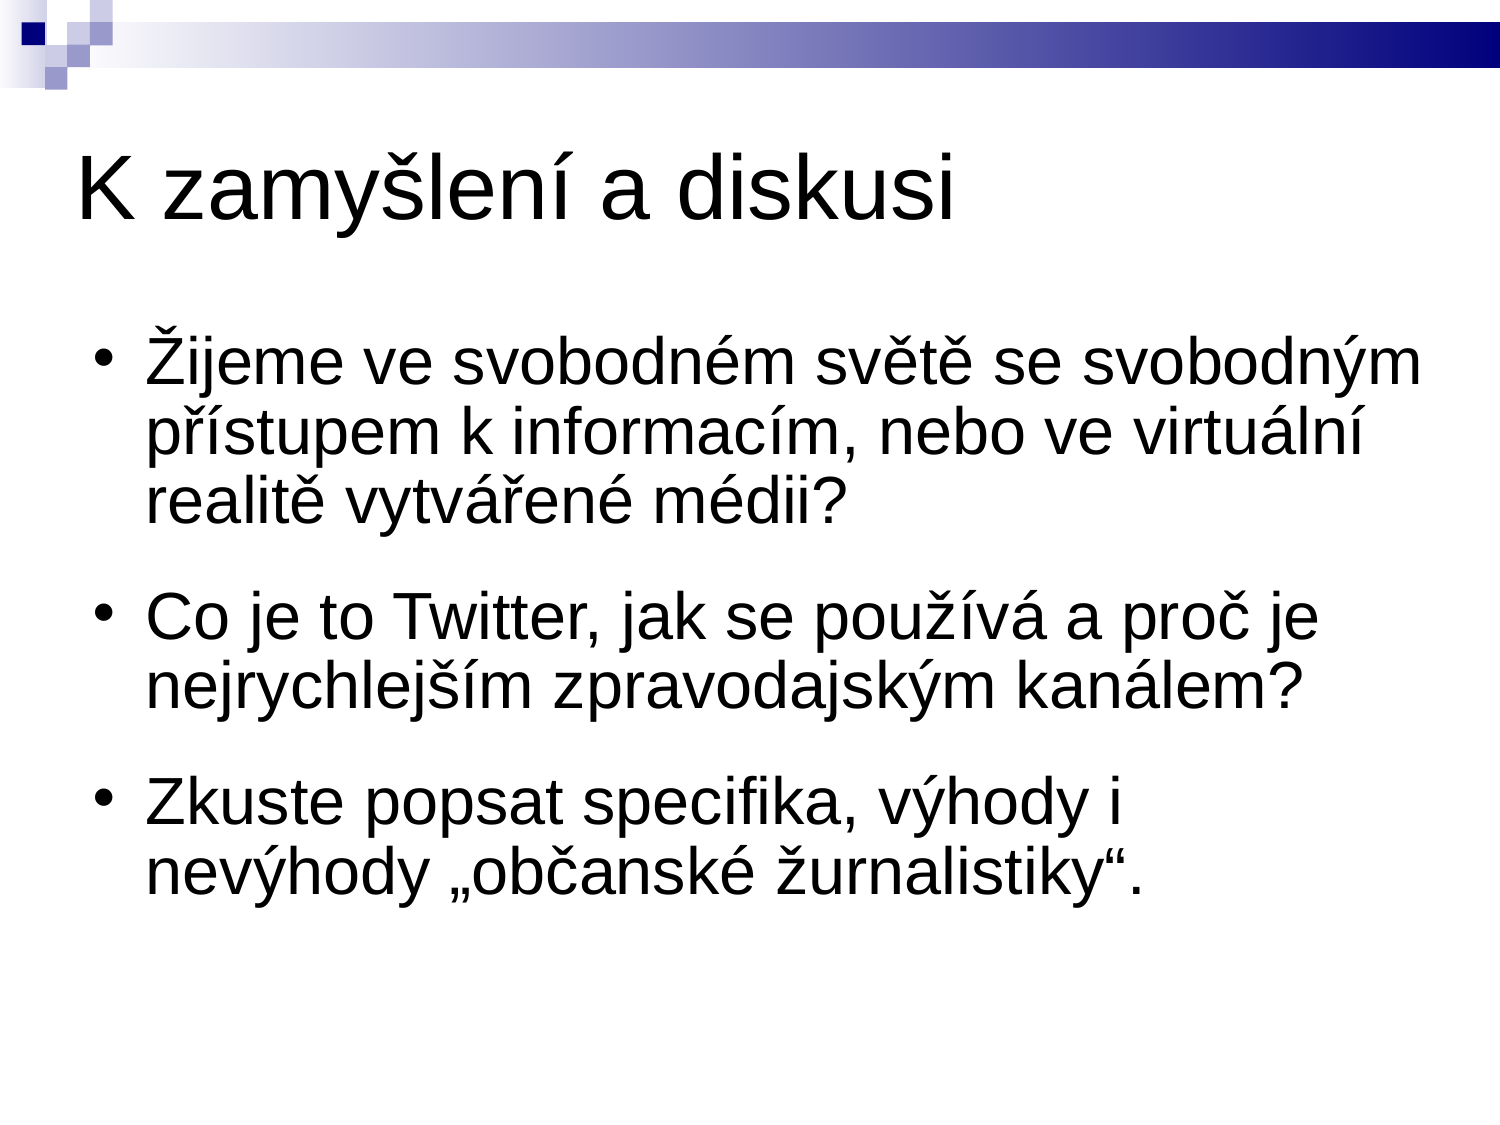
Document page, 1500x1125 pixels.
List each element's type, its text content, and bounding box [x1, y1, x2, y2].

list Žijeme ve svobodném světě se svobodným přístupem k informacím, nebo ve virtuální realitě vytvářené médii? Co je to Twitter, jak se používá a proč je nejrychlejším zpravodajským kanálem? Zkuste popsat specifika, výhody i nevýhody „občanské žurnalistiky“. [75, 324, 1426, 950]
title K zamyšlení a diskusi [75, 75, 1426, 301]
